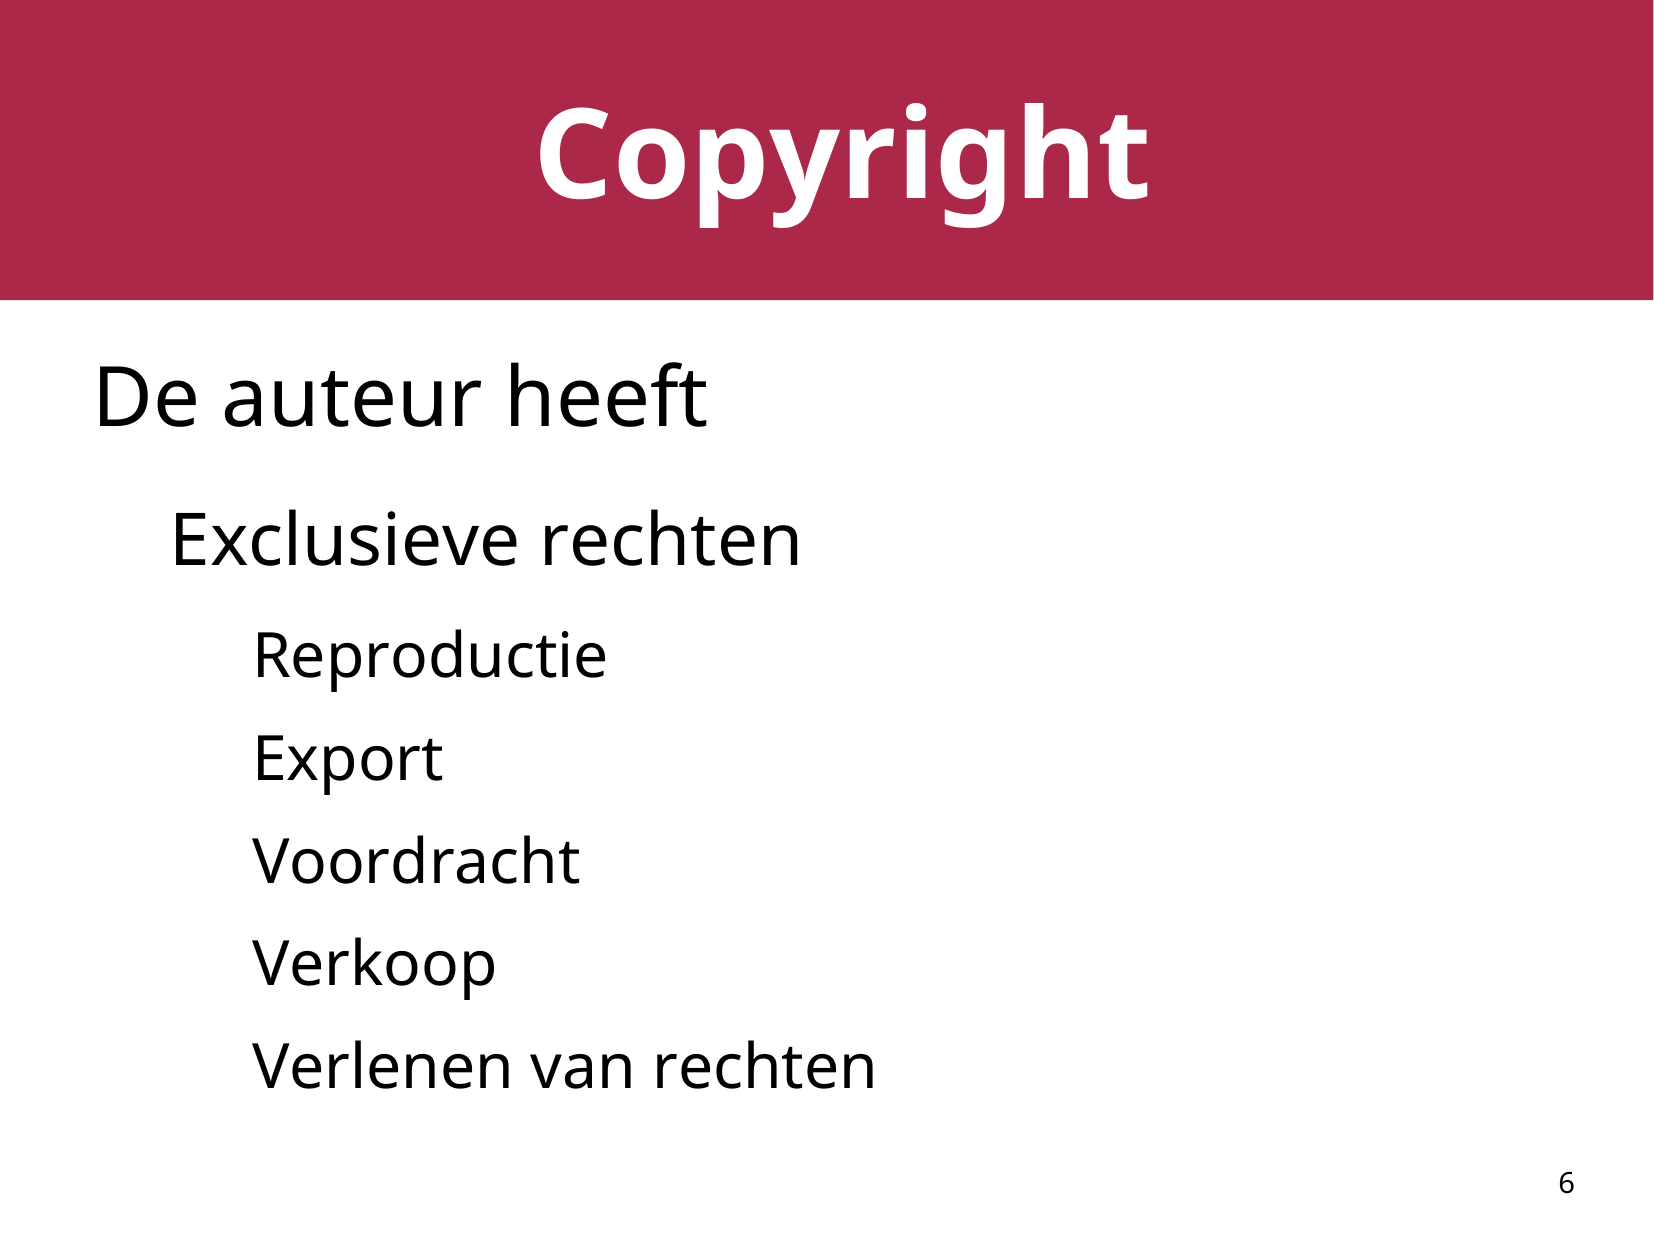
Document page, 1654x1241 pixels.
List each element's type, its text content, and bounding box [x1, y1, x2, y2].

list De auteur heeft Exclusieve rechten Reproductie Export Voordracht Verkoop Verlenen van rechten [75, 337, 1576, 1126]
title Copyright [75, 0, 1576, 301]
